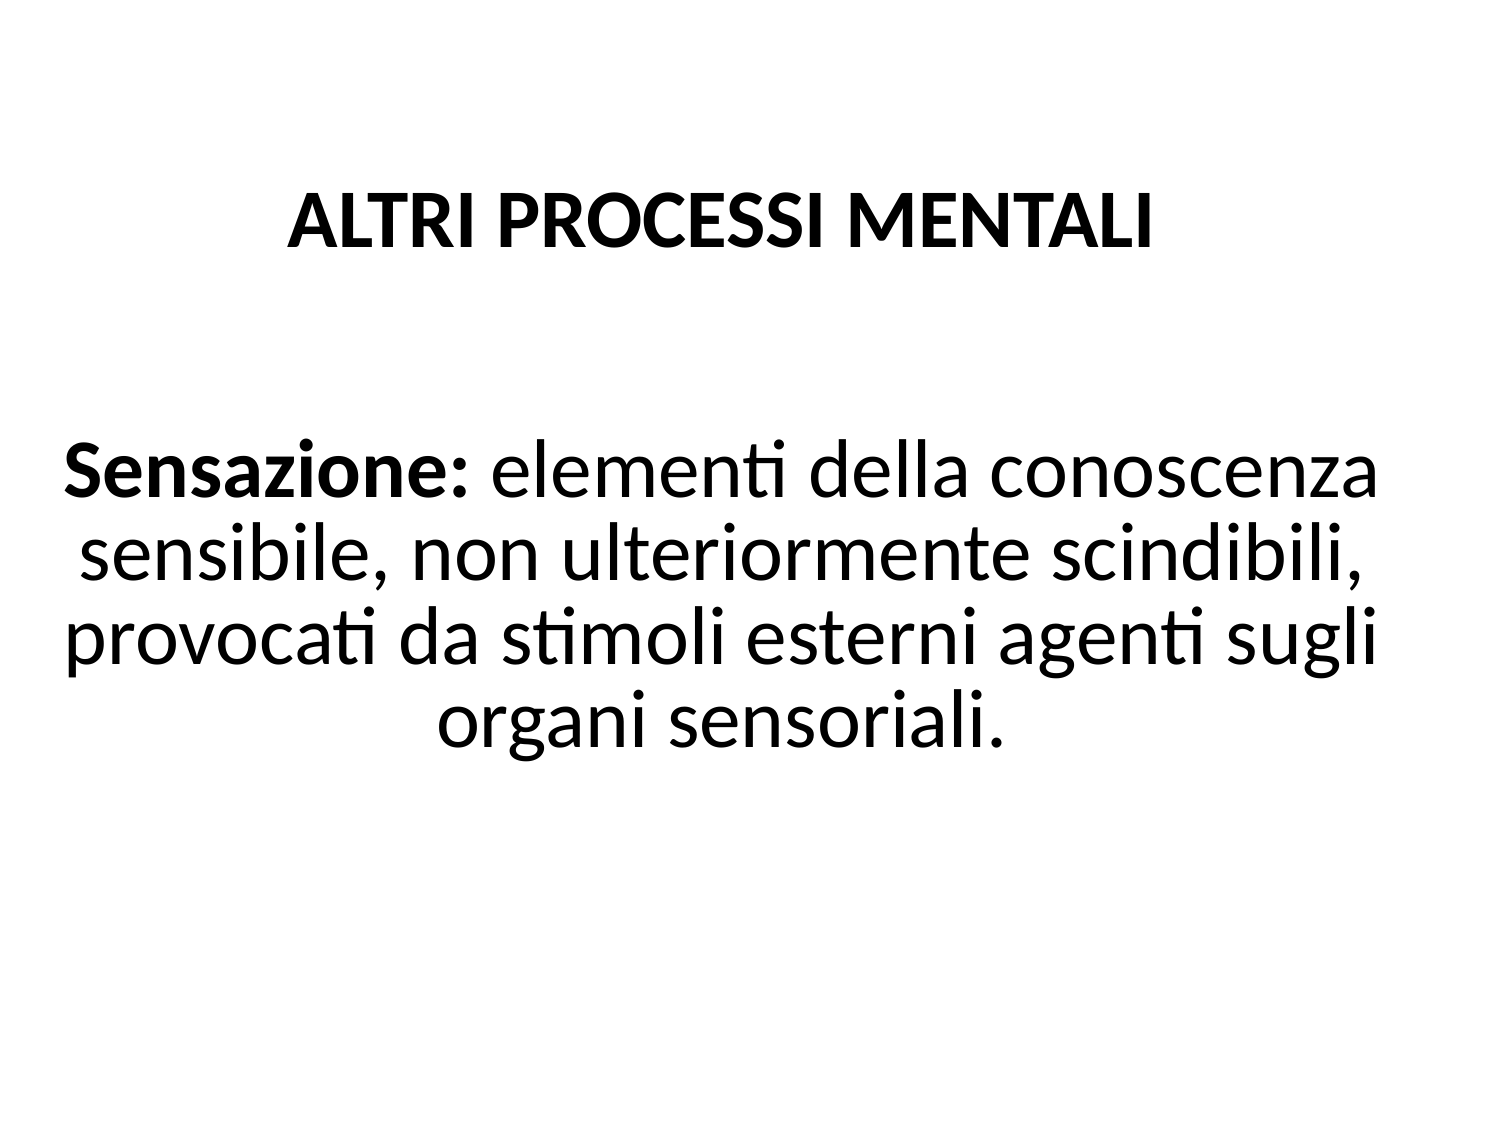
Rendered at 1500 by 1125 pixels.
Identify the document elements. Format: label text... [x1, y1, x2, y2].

title ALTRI PROCESSI MENTALI Sensazione: elementi della conoscenza sensibile, non ulteriormente scindibili, provocati da stimoli esterni agenti sugli organi sensoriali. [47, 106, 1398, 981]
